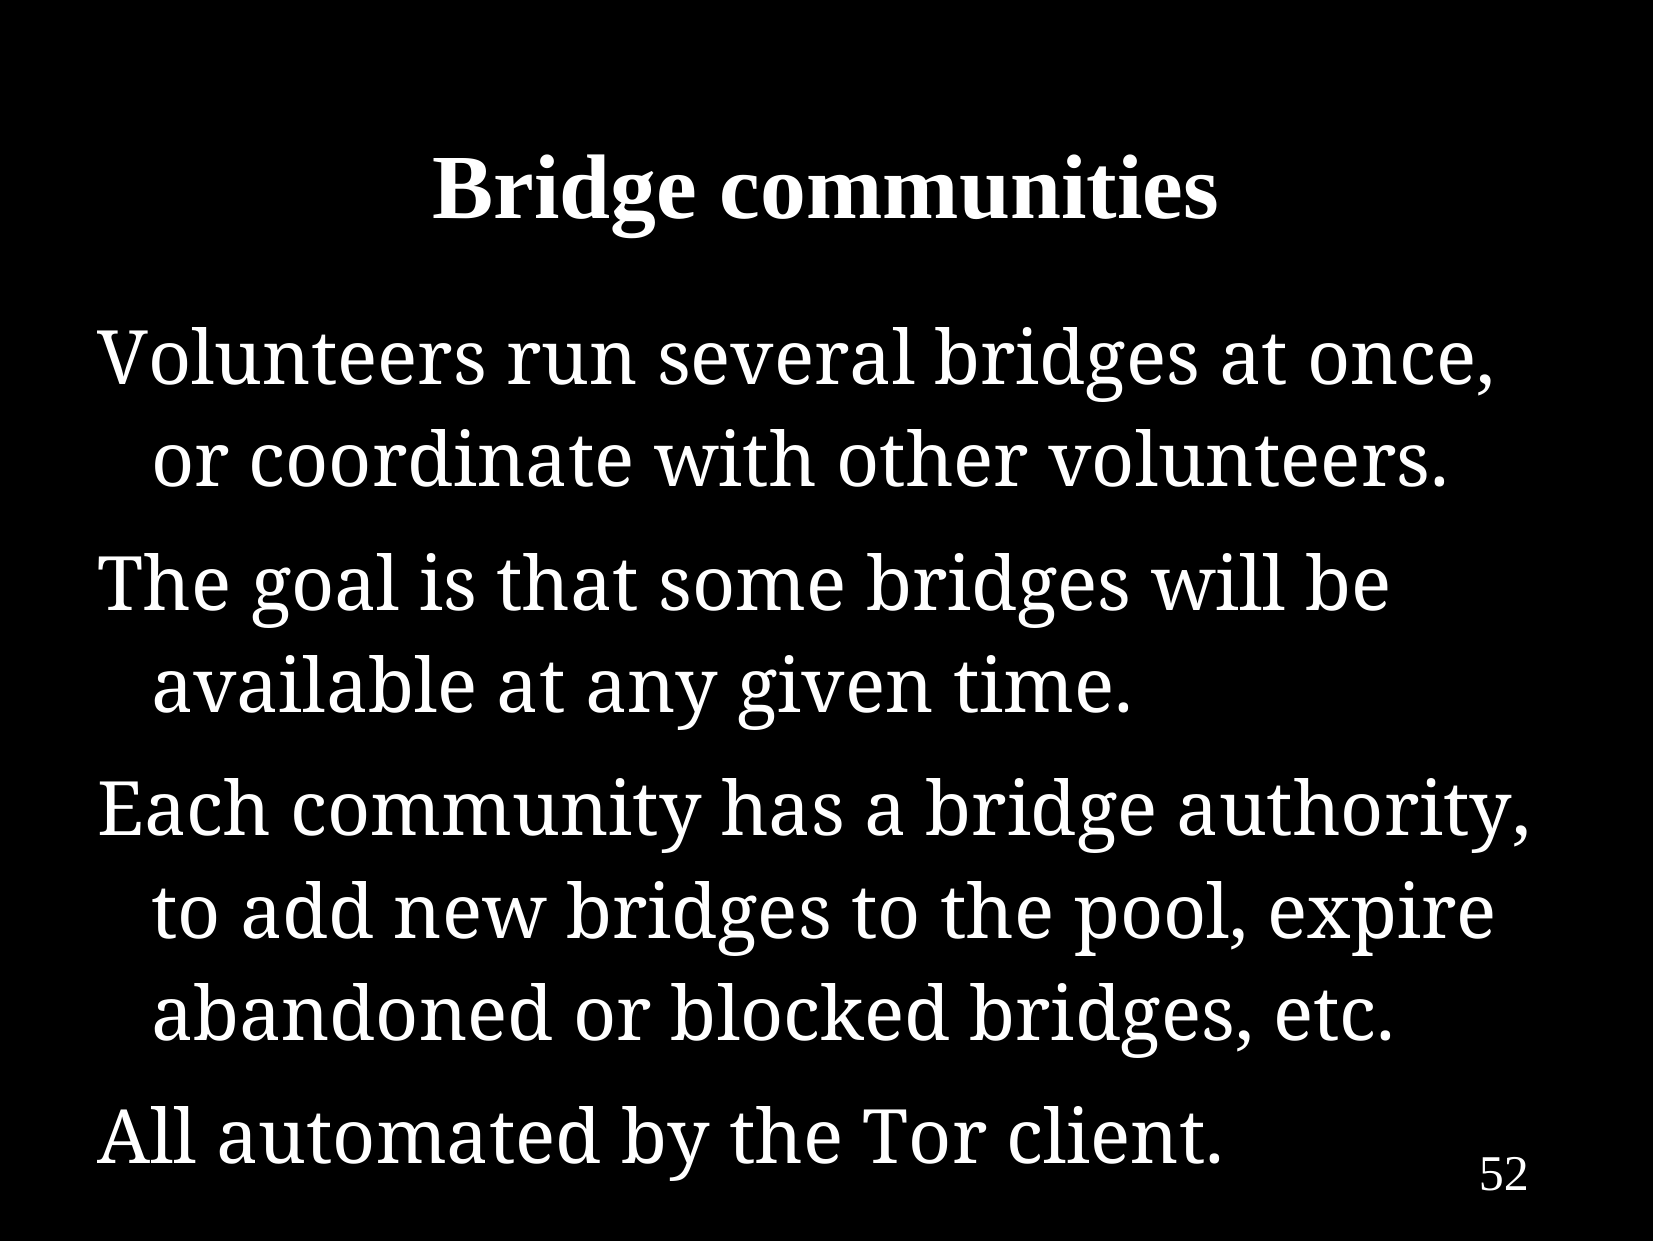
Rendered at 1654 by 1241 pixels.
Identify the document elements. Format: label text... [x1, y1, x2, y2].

list Volunteers run several bridges at once, or coordinate with other volunteers. The goal is that some bridges will be available at any given time. Each community has a bridge authority, to add new bridges to the pool, expire abandoned or blocked bridges, etc. All automated by the Tor client. [80, 304, 1571, 1185]
title Bridge communities [120, 67, 1533, 304]
